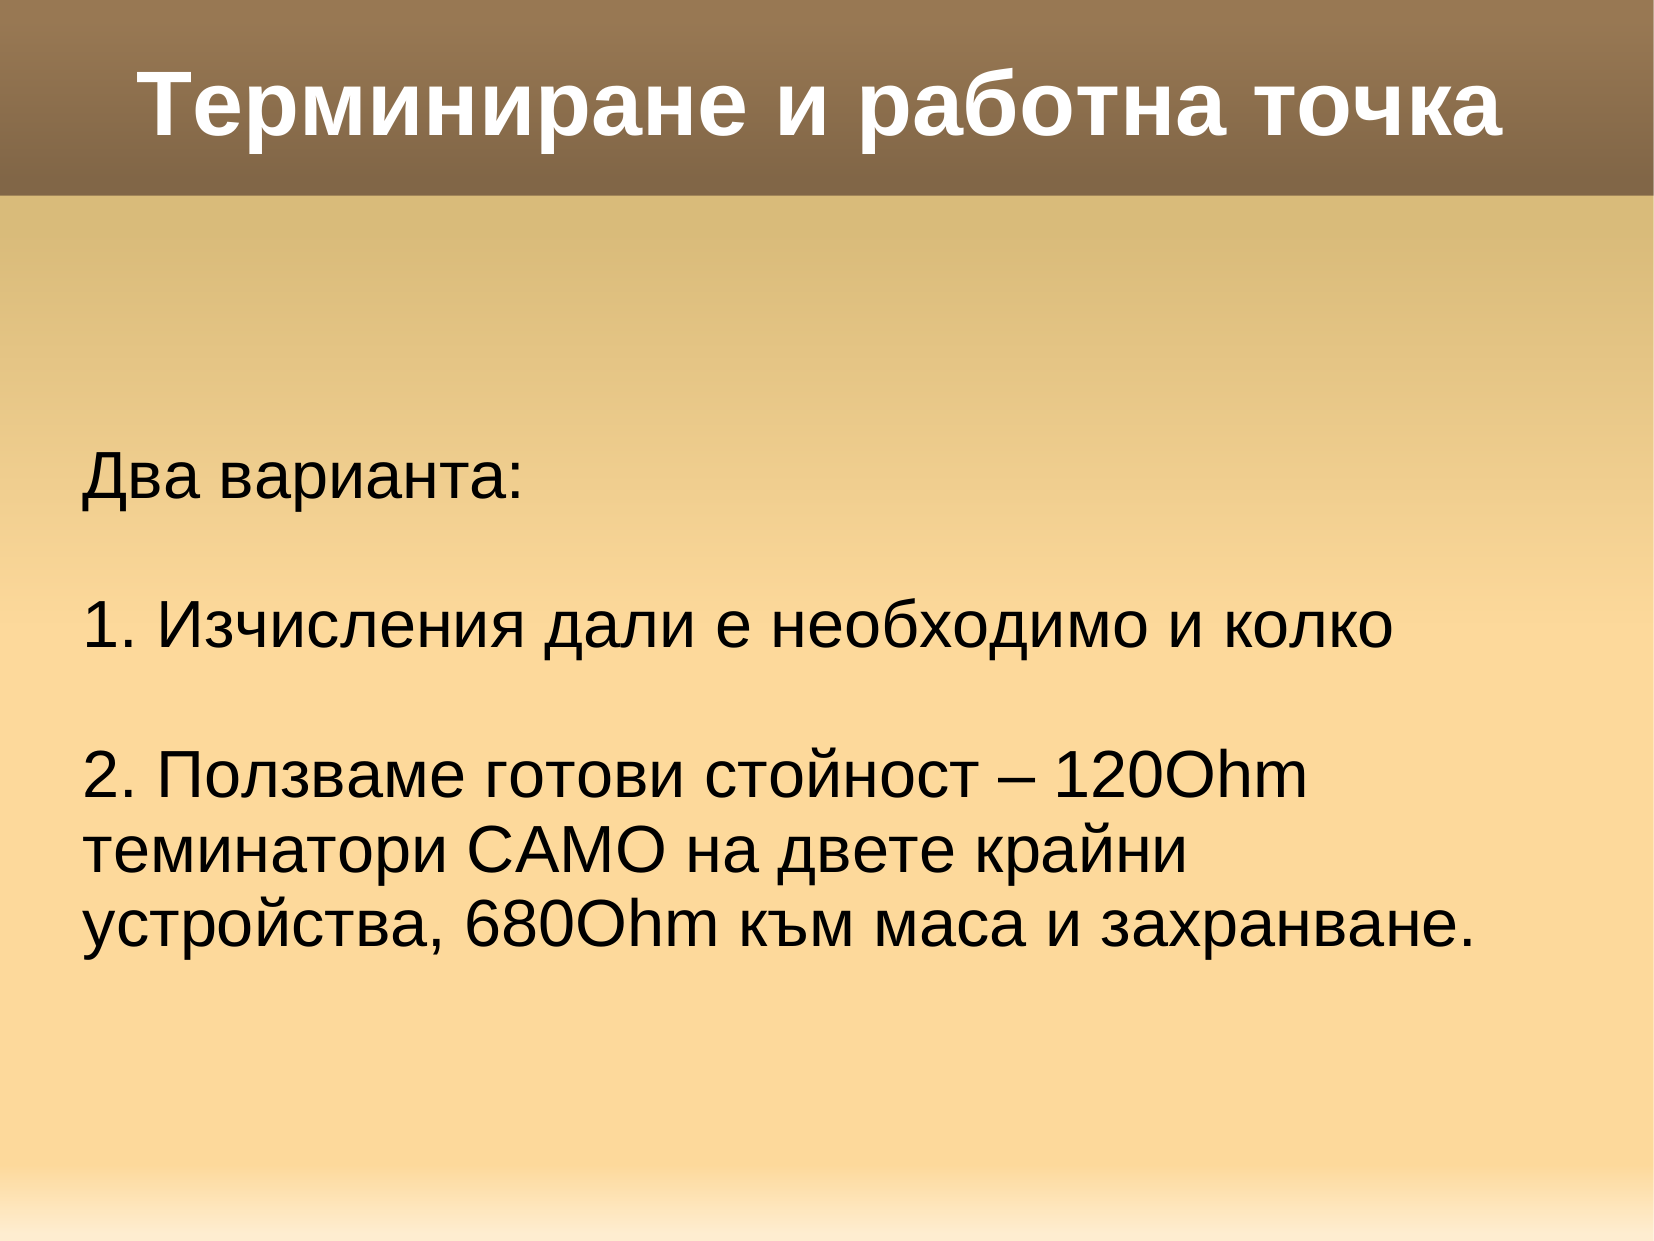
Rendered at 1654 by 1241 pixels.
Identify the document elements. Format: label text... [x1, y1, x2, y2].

title Терминиране и работна точка [76, 7, 1565, 200]
picture [0, 0, 1654, 1241]
subtitle Два варианта: 1. Изчисления дали е необходимо и колко 2. Ползваме готови стойност – 120Оhm теминатори САМО на двете крайни устройства, 680Ohm към маса и захранване. [82, 297, 1571, 1102]
